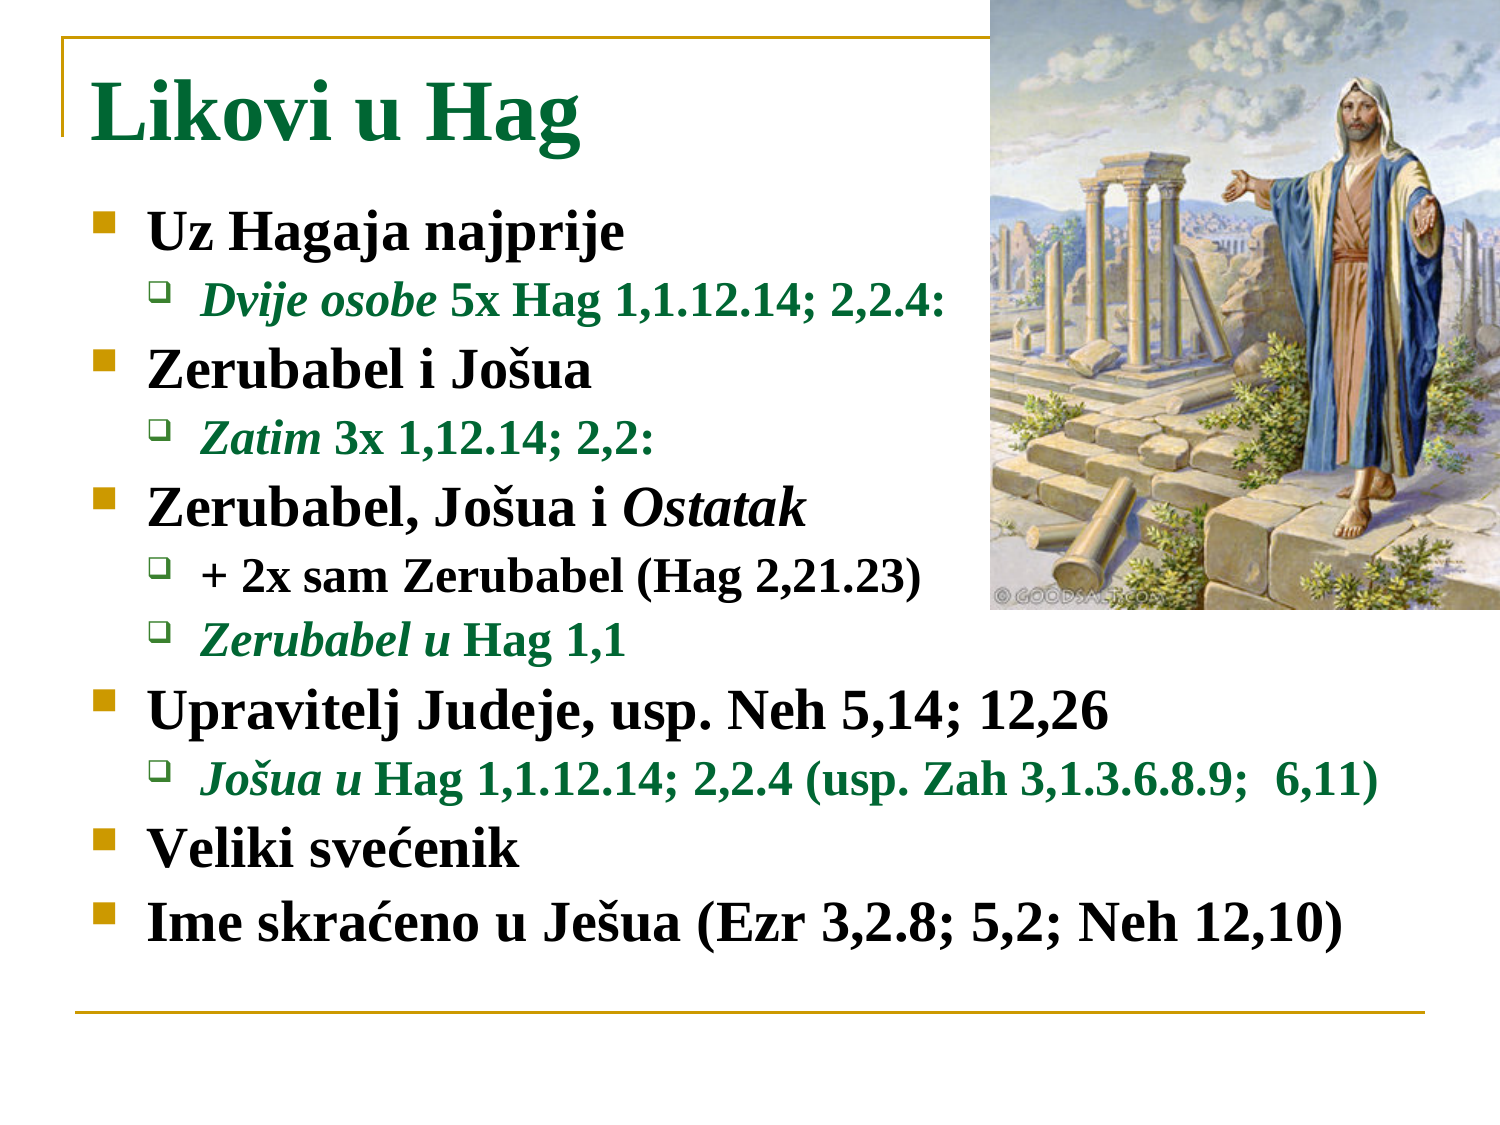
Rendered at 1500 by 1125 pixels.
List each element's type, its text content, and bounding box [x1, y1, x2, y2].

list Uz Hagaja najprije Dvije osobe 5x Hag 1,1.12.14; 2,2.4: Zerubabel i Jošua Zatim 3x 1,12.14; 2,2: Zerubabel, Jošua i Ostatak + 2x sam Zerubabel (Hag 2,21.23) Zerubabel u Hag 1,1 Upravitelj Judeje, usp. Neh 5,14; 12,26 Jošua u Hag 1,1.12.14; 2,2.4 (usp. Zah 3,1.3.6.8.9; 6,11) Veliki svećenik Ime skraćeno u Ješua (Ezr 3,2.8; 5,2; Neh 12,10) [75, 184, 1426, 1006]
picture [990, 0, 1500, 610]
title Likovi u Hag [75, 45, 990, 184]
